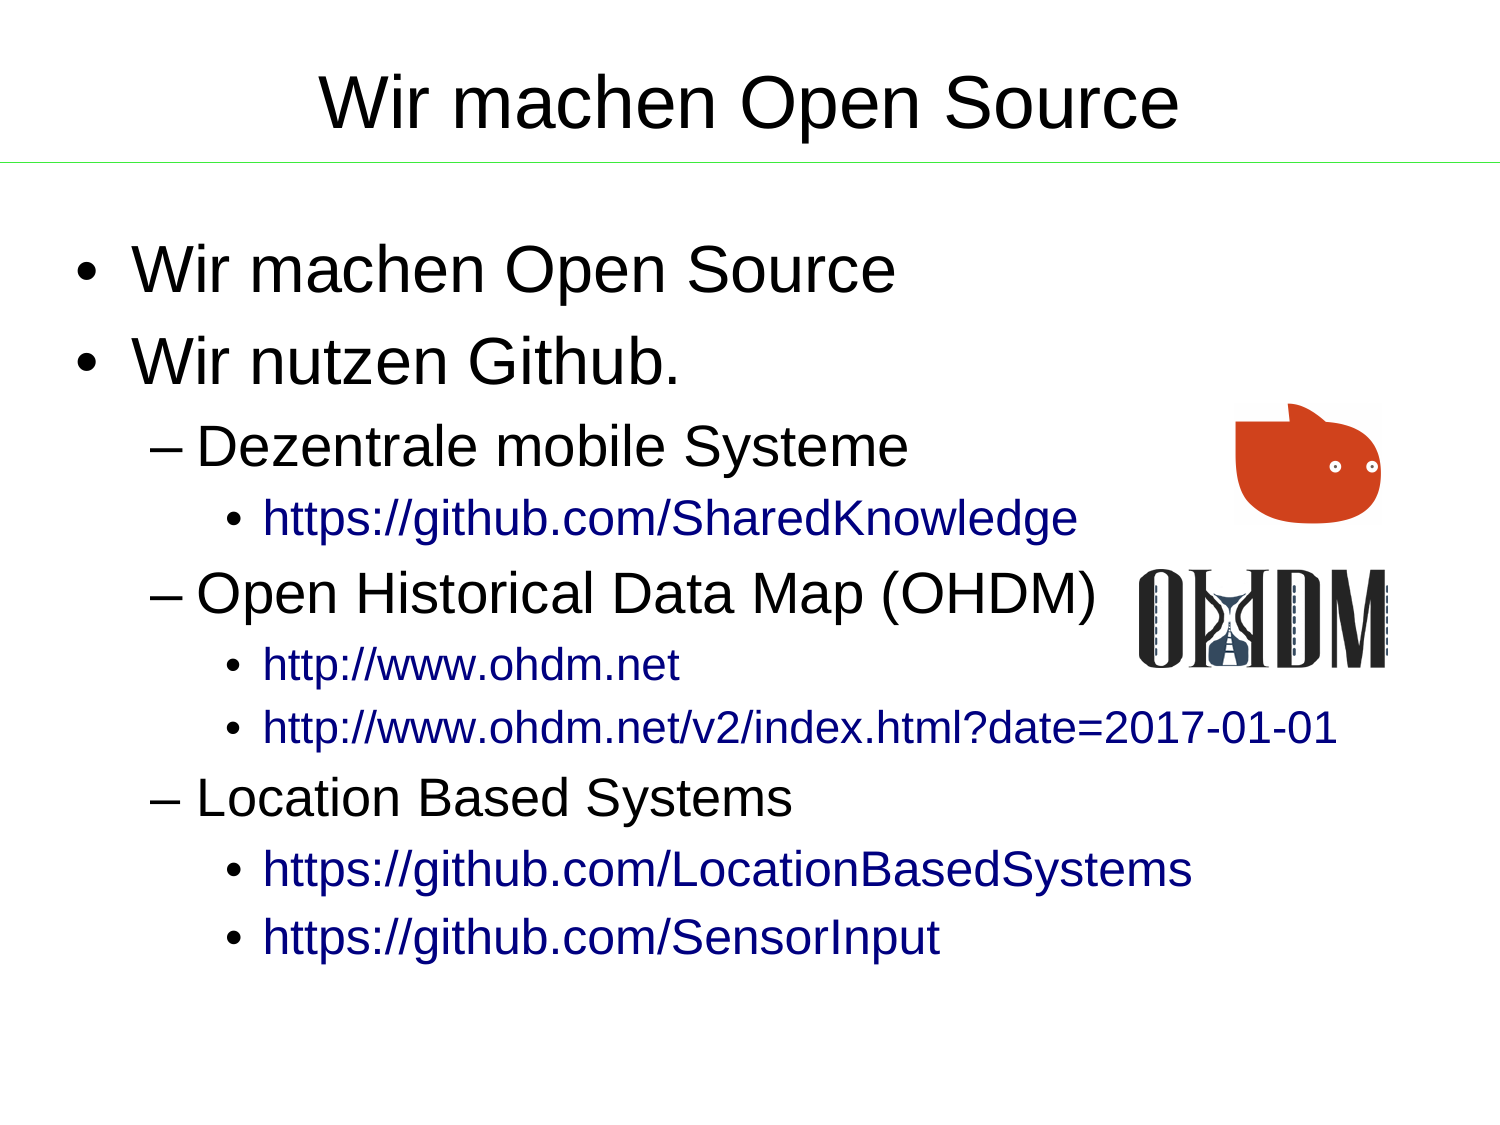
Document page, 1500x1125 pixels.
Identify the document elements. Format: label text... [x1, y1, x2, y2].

title Wir machen Open Source [75, 49, 1426, 156]
picture [1139, 569, 1388, 668]
picture [1234, 403, 1382, 525]
list Wir machen Open Source Wir nutzen Github. Dezentrale mobile Systeme https://github.com/SharedKnowledge Open Historical Data Map (OHDM) http://www.ohdm.net http://www.ohdm.net/v2/index.html?date=2017-01-01 Location Based Systems https://github.com/LocationBasedSystems https://github.com/SensorInput [75, 232, 1426, 965]
